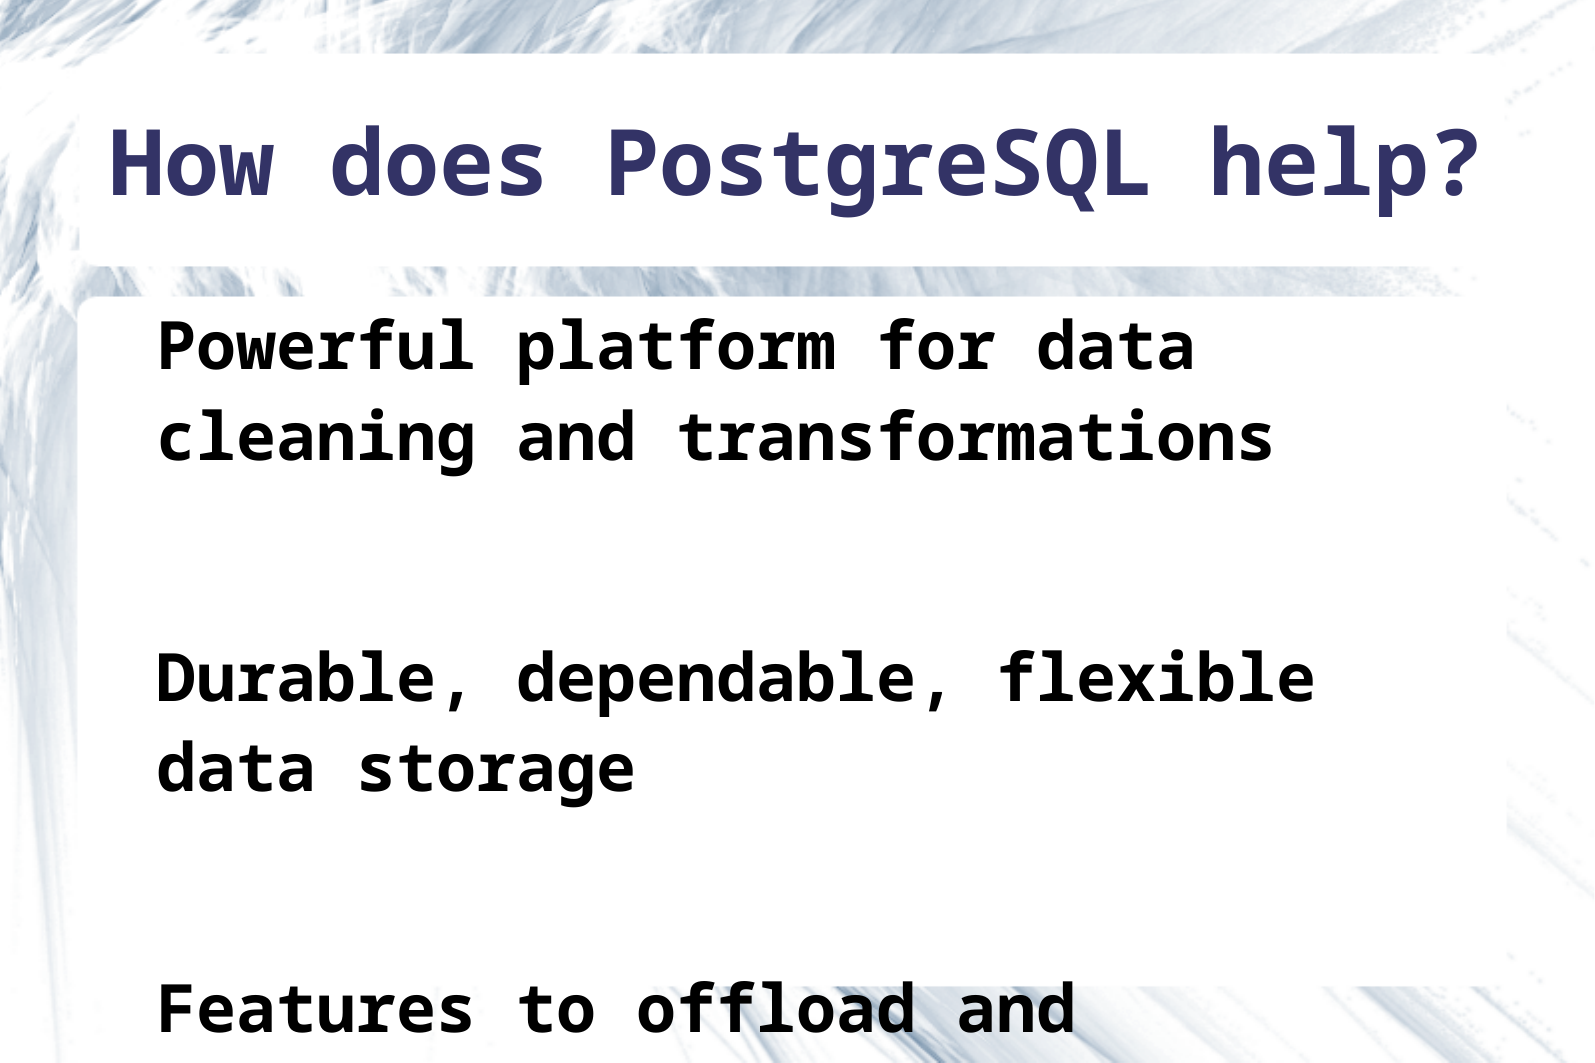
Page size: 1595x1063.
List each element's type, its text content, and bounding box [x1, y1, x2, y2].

title How does PostgreSQL help? [79, 62, 1515, 259]
list Powerful platform for data cleaning and transformations Durable, dependable, flexible data storage Features to offload and centralize hard work [85, 298, 1481, 957]
picture [0, 0, 1595, 1063]
